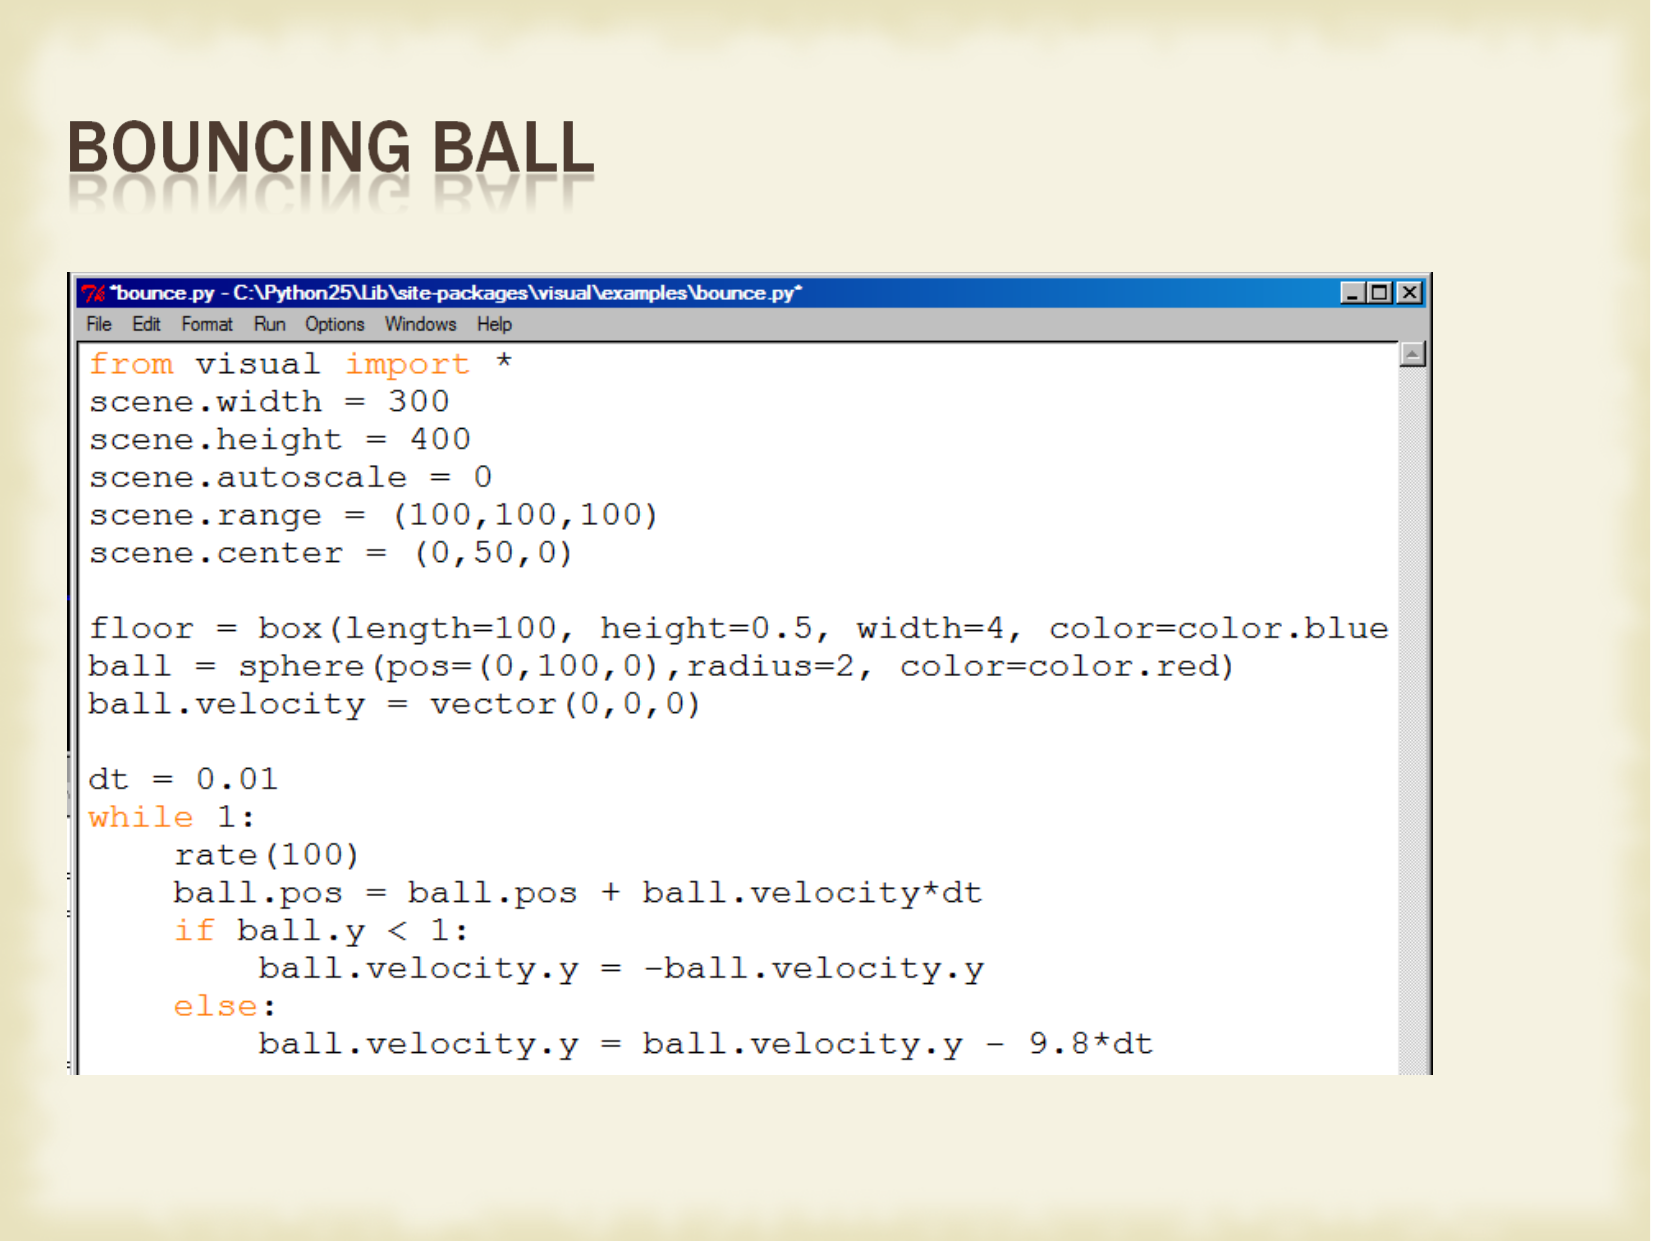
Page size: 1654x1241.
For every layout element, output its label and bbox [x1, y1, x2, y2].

picture [0, 0, 1651, 1241]
text_box [16, 73, 1477, 264]
list [50, 254, 1476, 998]
